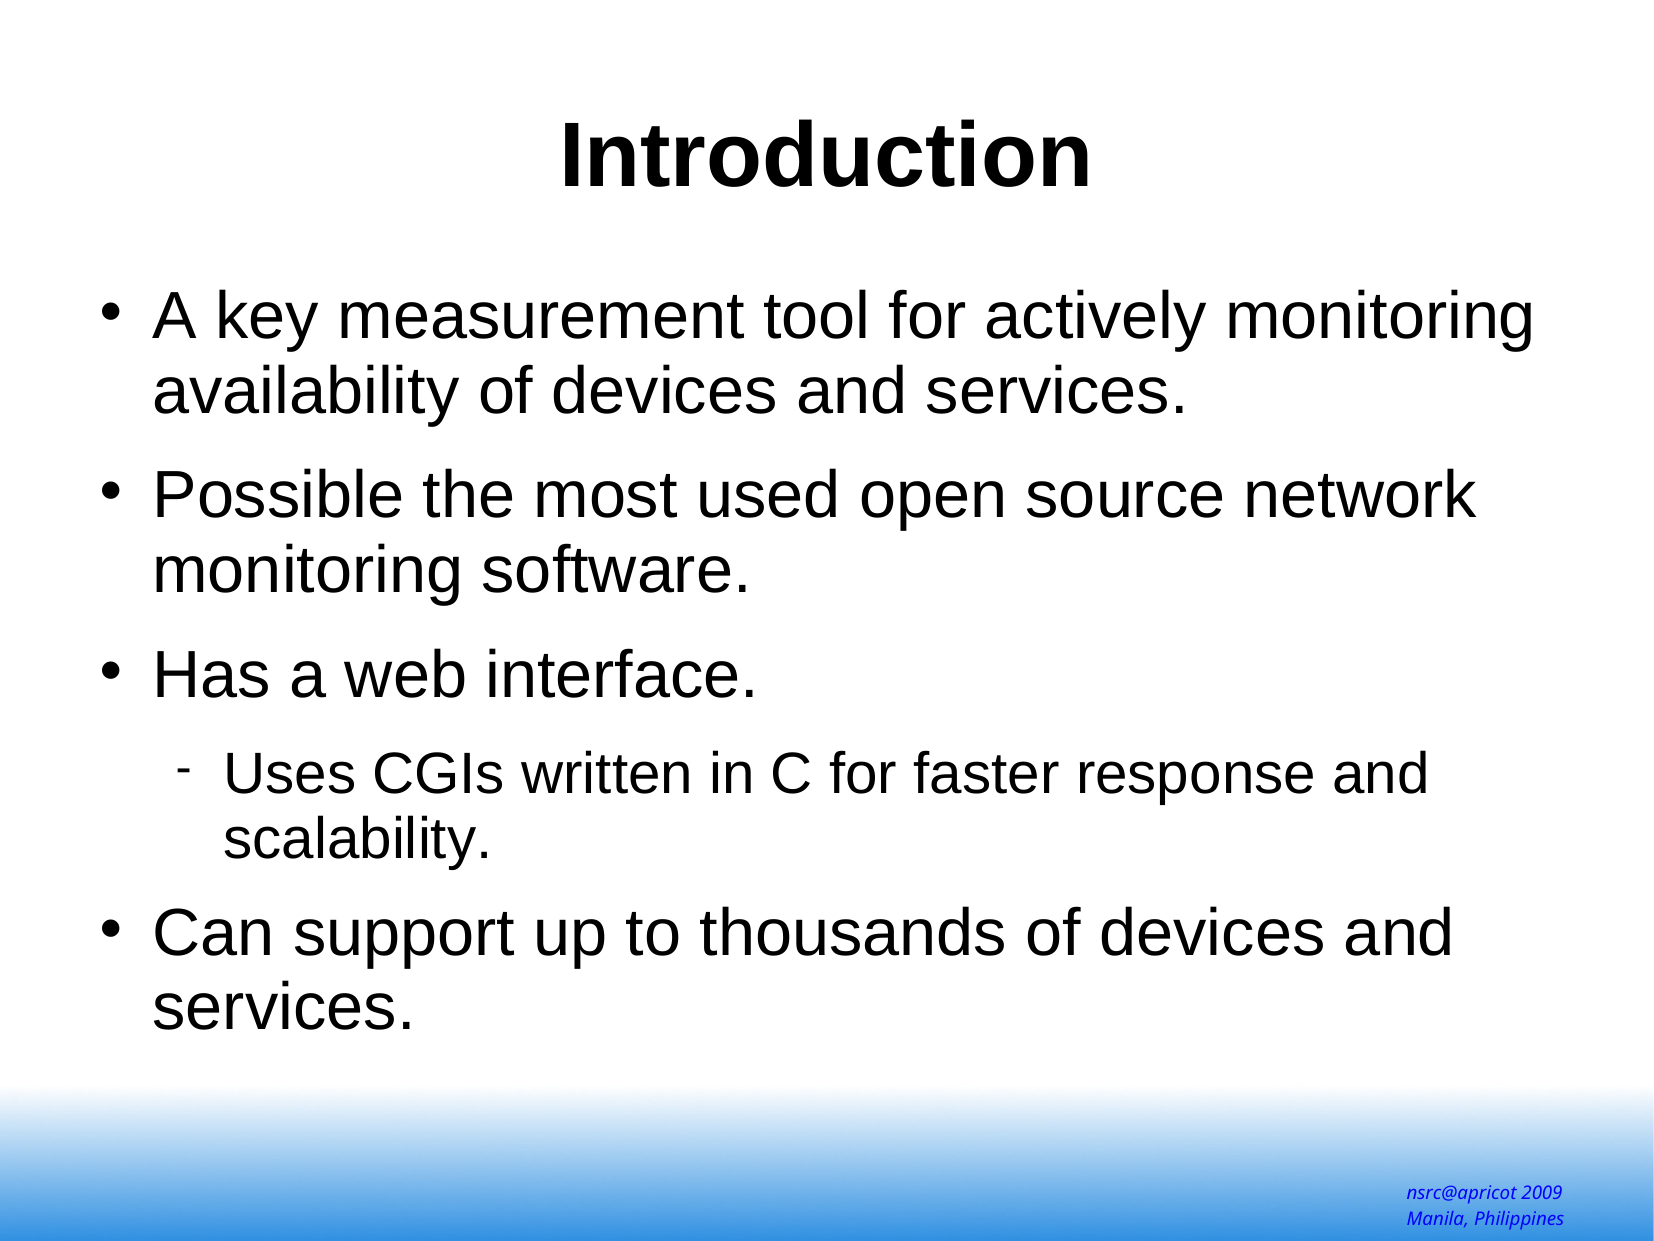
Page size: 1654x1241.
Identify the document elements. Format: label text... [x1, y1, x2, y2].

list A key measurement tool for actively monitoring availability of devices and services. Possible the most used open source network monitoring software. Has a web interface. Uses CGIs written in C for faster response and scalability. Can support up to thousands of devices and services. [82, 278, 1571, 1098]
picture [0, 1083, 1654, 1241]
title Introduction [82, 49, 1571, 257]
